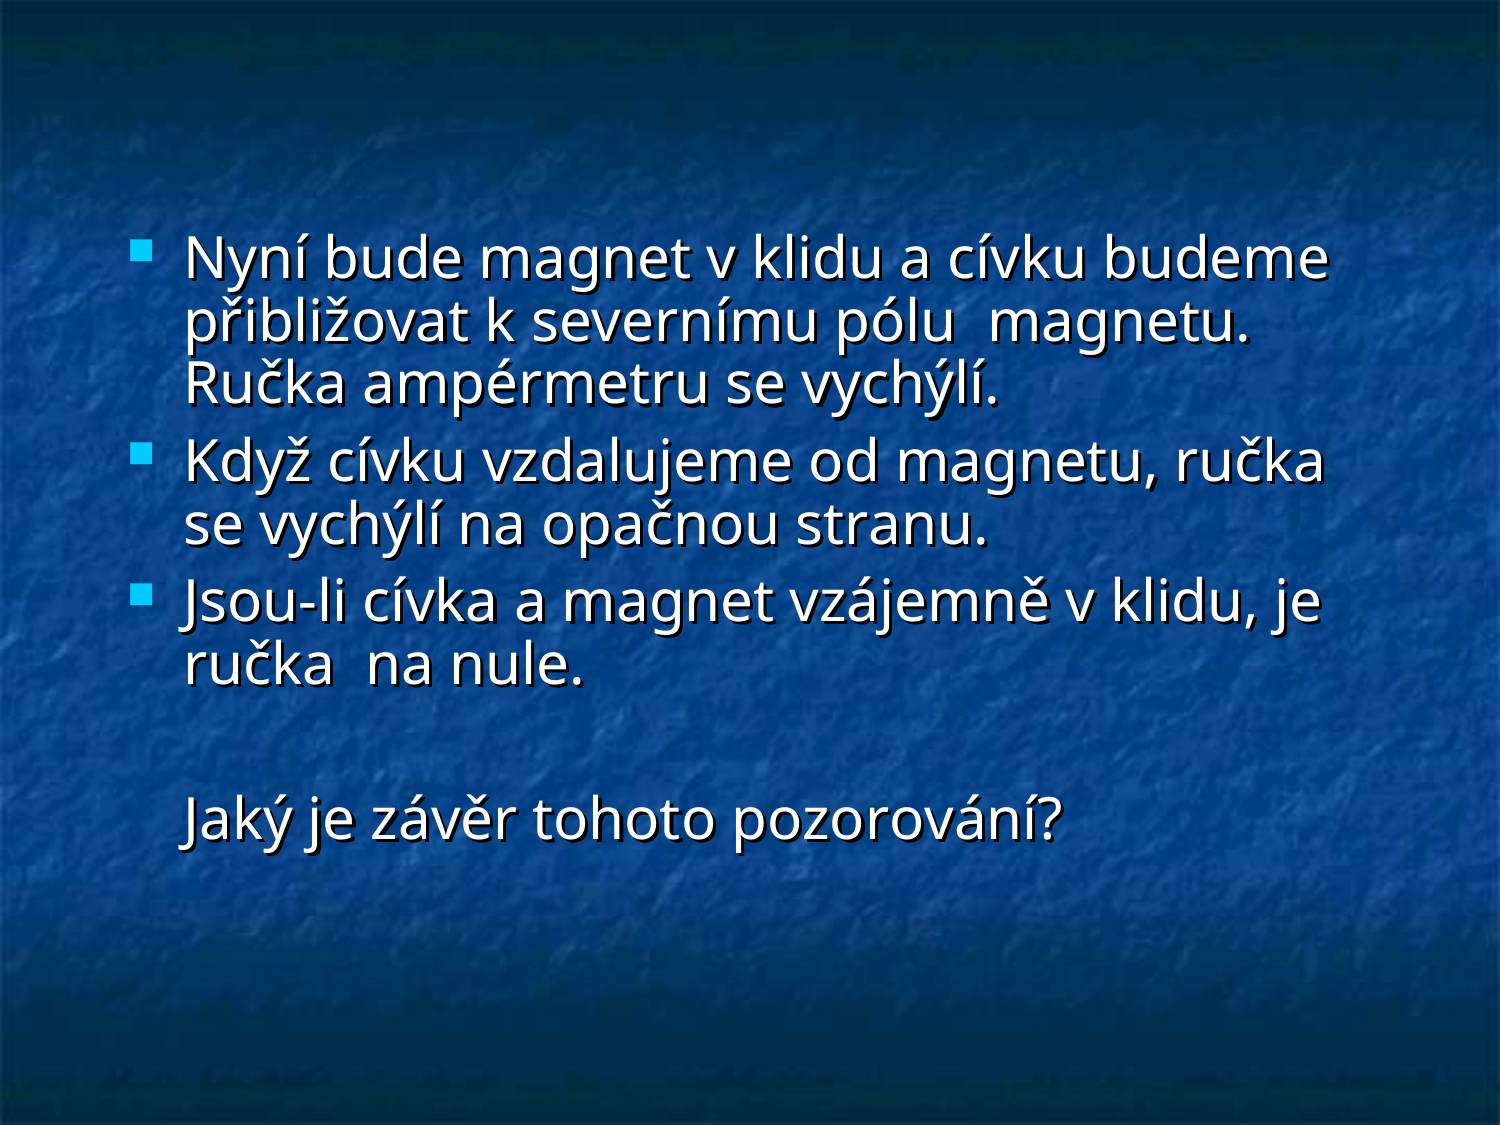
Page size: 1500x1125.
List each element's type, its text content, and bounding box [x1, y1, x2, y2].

picture [0, 0, 1500, 1125]
list Nyní bude magnet v klidu a cívku budeme přibližovat k severnímu pólu magnetu. Ručka ampérmetru se vychýlí. Když cívku vzdalujeme od magnetu, ručka se vychýlí na opačnou stranu. Jsou-li cívka a magnet vzájemně v klidu, je ručka na nule. Jaký je závěr tohoto pozorování? [112, 220, 1365, 896]
